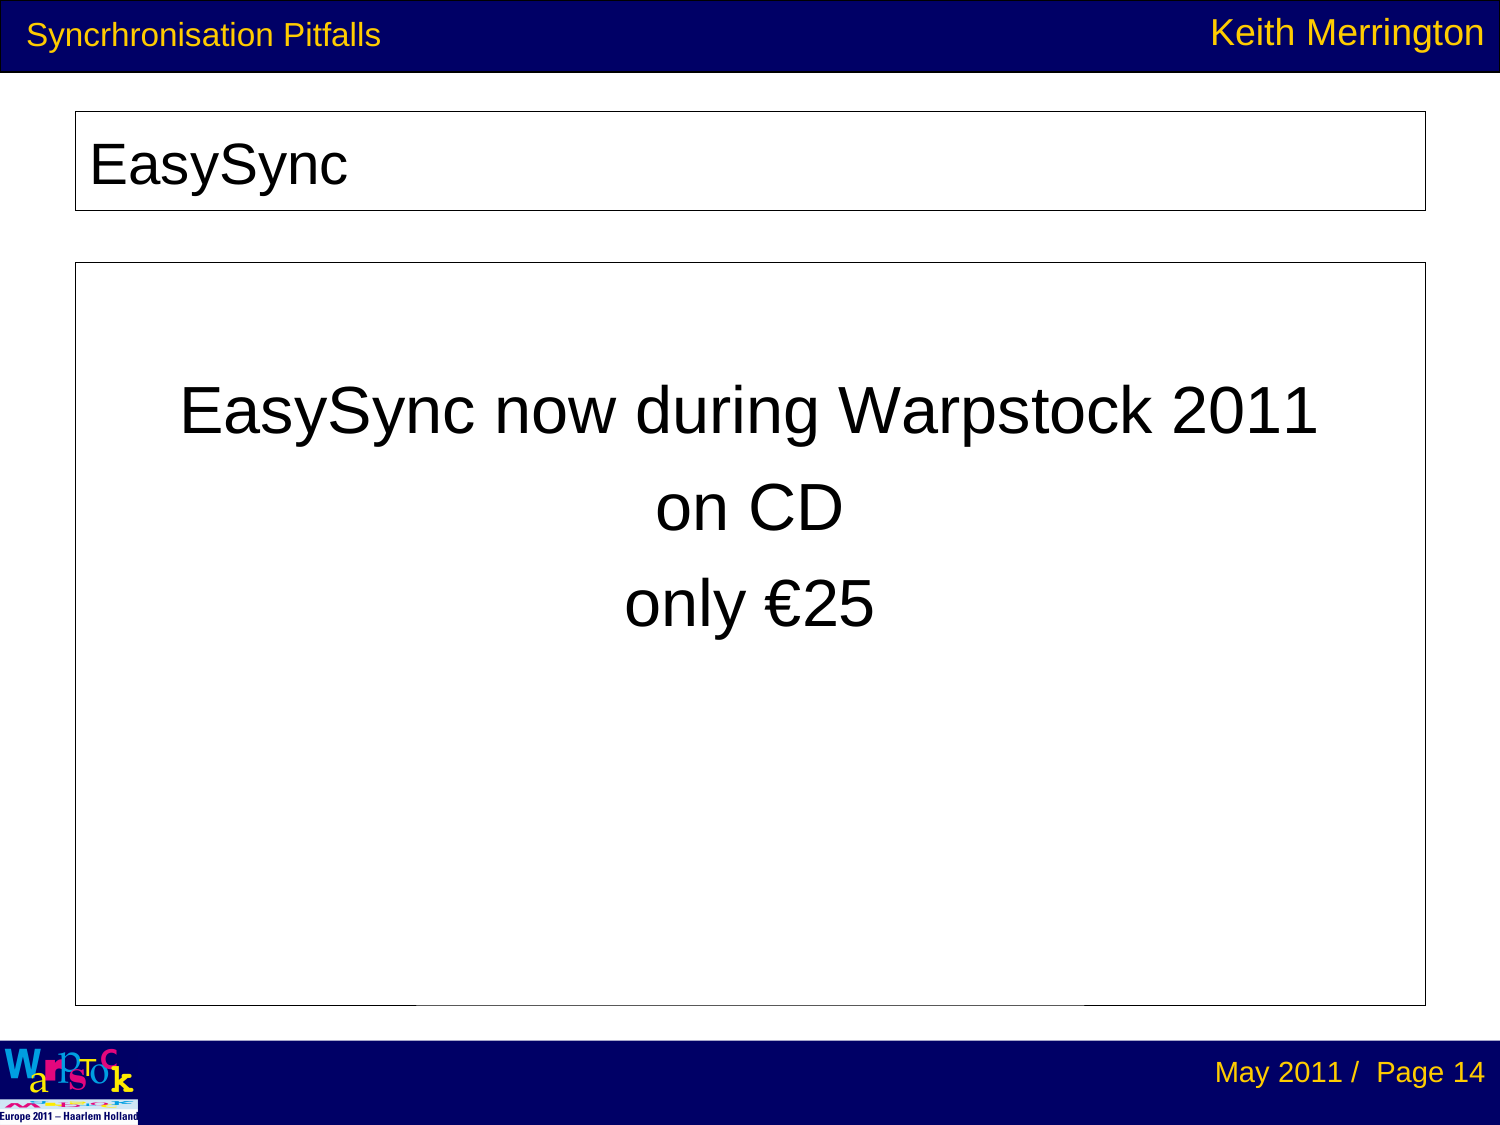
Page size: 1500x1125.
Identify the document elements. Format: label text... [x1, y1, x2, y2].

picture [0, 1042, 138, 1125]
title EasySync [75, 111, 1426, 211]
list EasySync now during Warpstock 2011 on CD only €25 [75, 262, 1426, 1006]
